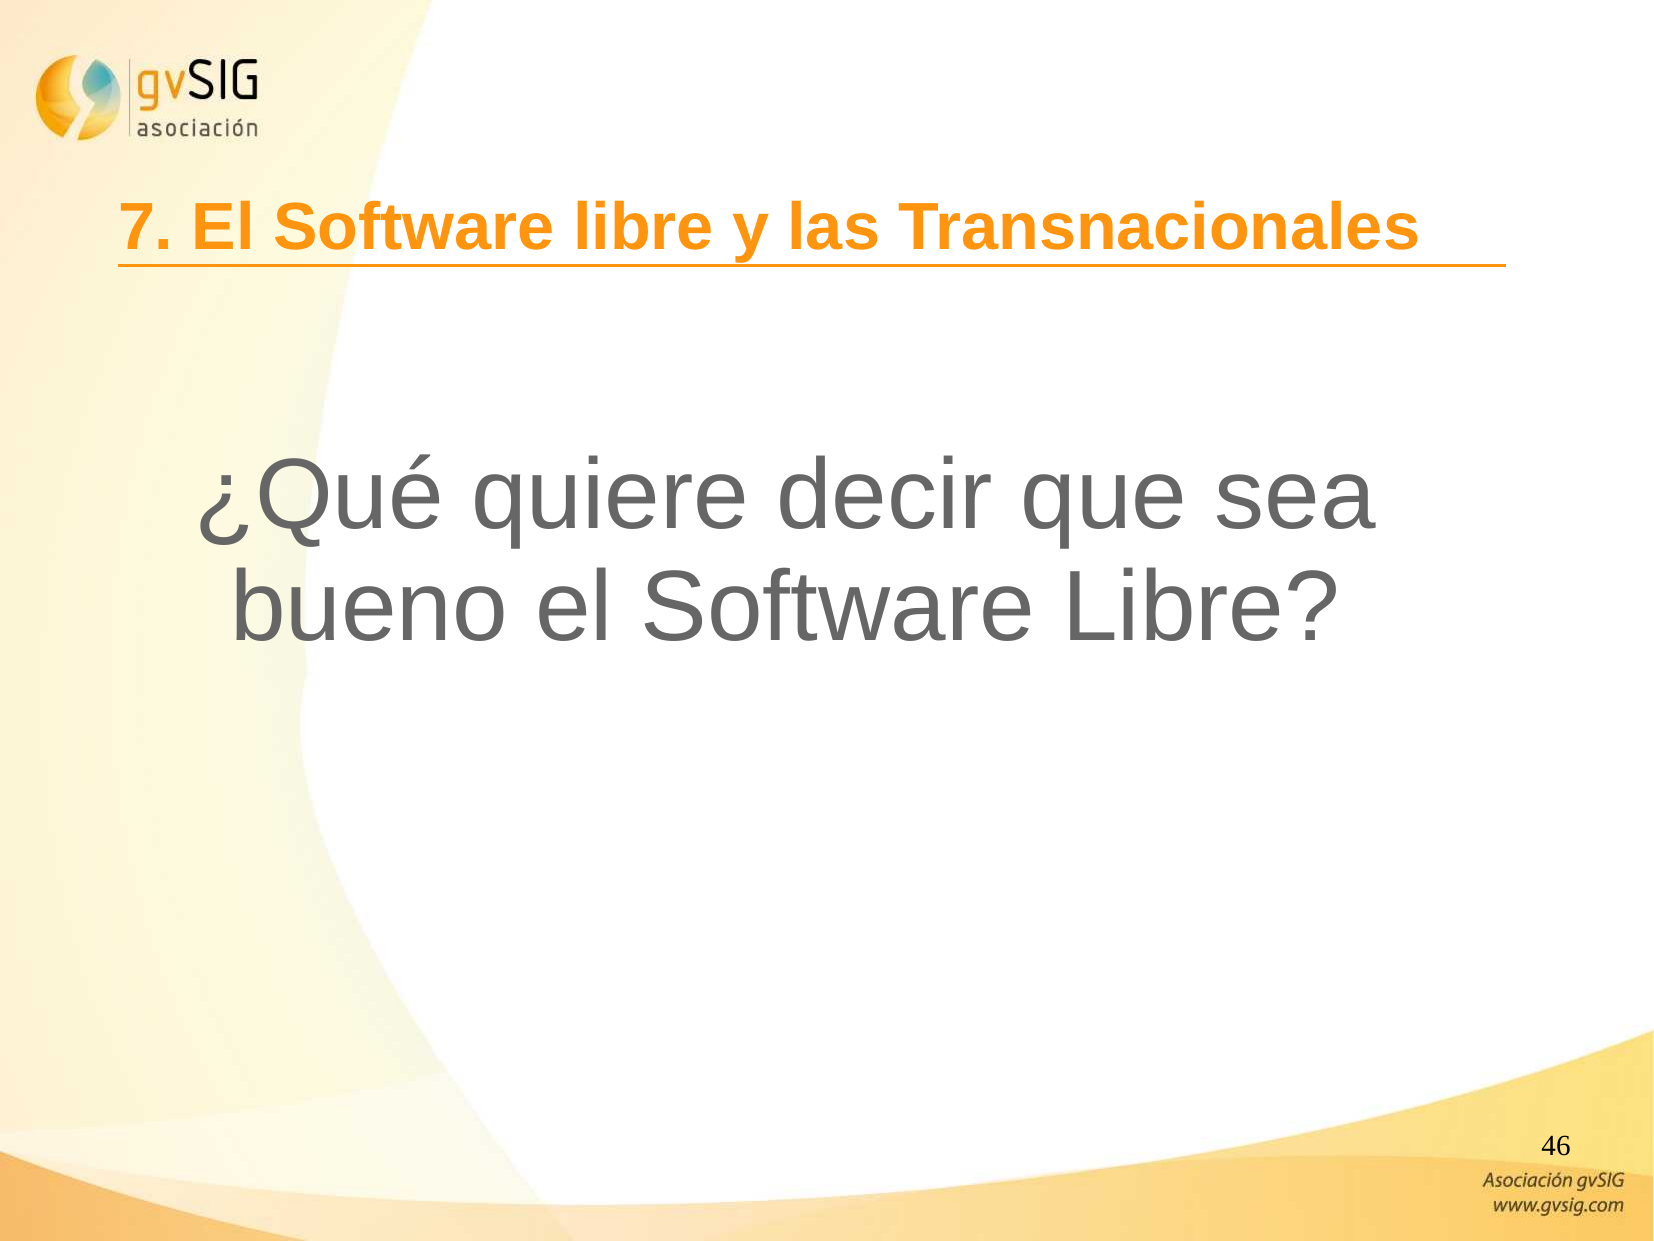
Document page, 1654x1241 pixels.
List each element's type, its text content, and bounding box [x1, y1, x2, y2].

text_box ¿Qué quiere decir que sea bueno el Software Libre? [76, 431, 1495, 754]
picture [0, 0, 1654, 1241]
title 7. El Software libre y las Transnacionales [118, 177, 1607, 276]
